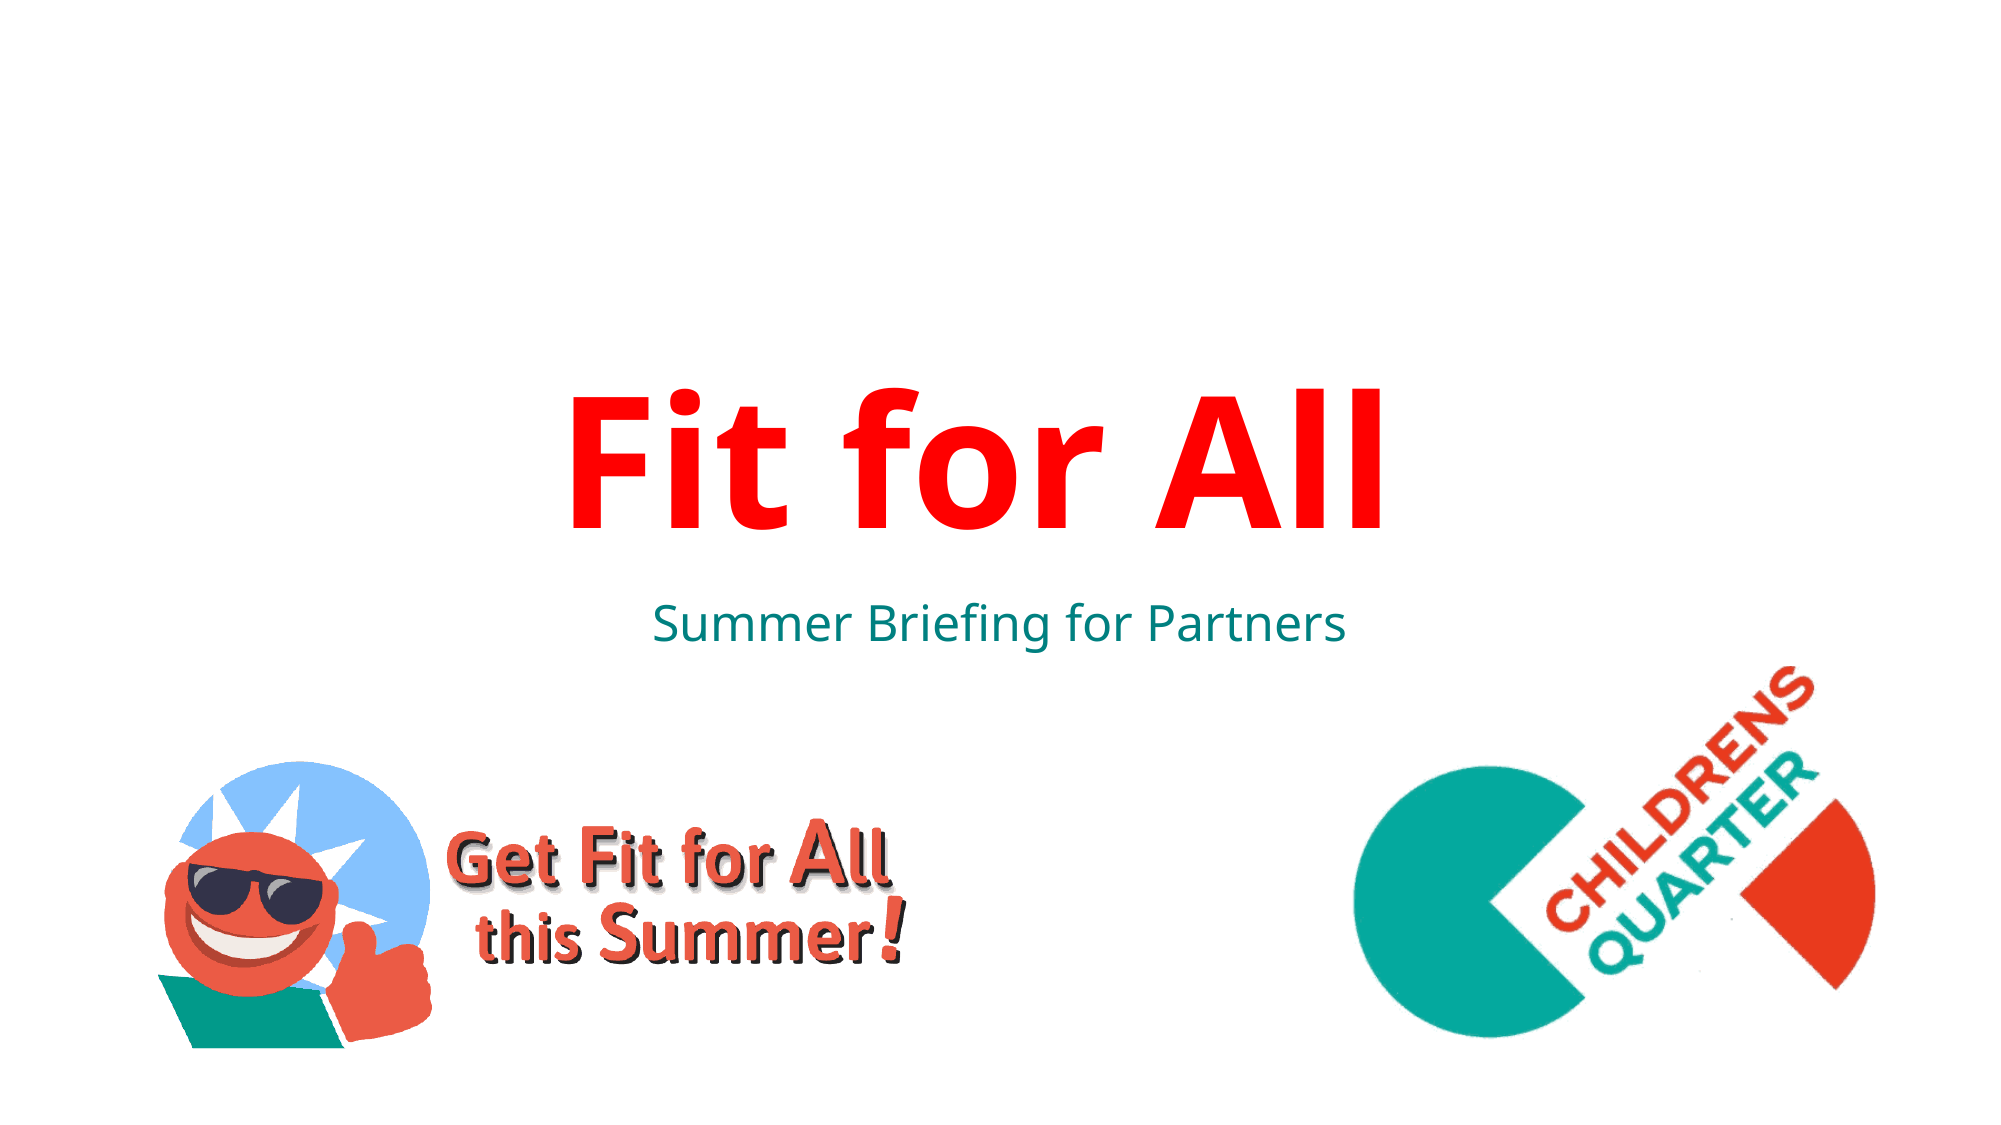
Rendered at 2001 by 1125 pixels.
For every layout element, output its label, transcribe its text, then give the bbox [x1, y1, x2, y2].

picture [1331, 666, 1938, 1040]
subtitle Summer Briefing for Partners [249, 590, 1750, 863]
title Fit for All [249, 184, 1750, 576]
picture [110, 761, 907, 1050]
